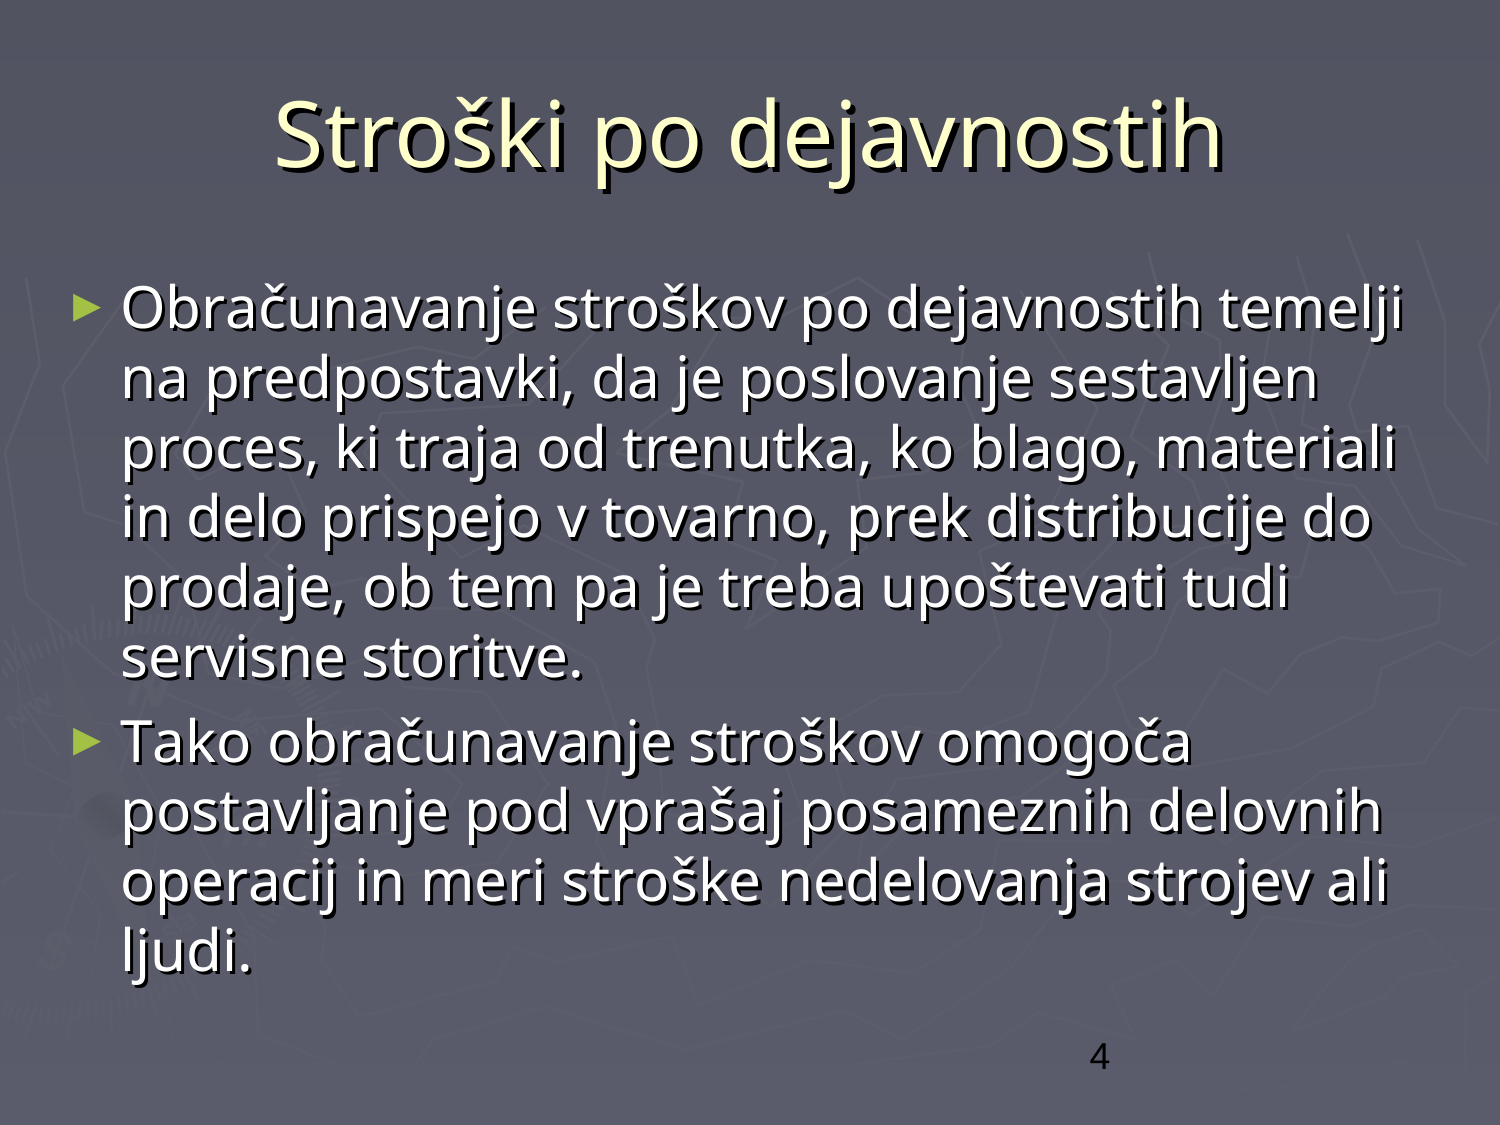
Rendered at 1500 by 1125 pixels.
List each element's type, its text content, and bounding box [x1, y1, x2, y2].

list Obračunavanje stroškov po dejavnostih temelji na predpostavki, da je poslovanje sestavljen proces, ki traja od trenutka, ko blago, materiali in delo prispejo v tovarno, prek distribucije do prodaje, ob tem pa je treba upoštevati tudi servisne storitve. Tako obračunavanje stroškov omogoča postavljanje pod vprašaj posameznih delovnih operacij in meri stroške nedelovanja strojev ali ljudi. [49, 262, 1451, 1001]
title Stroški po dejavnostih [49, 37, 1451, 225]
